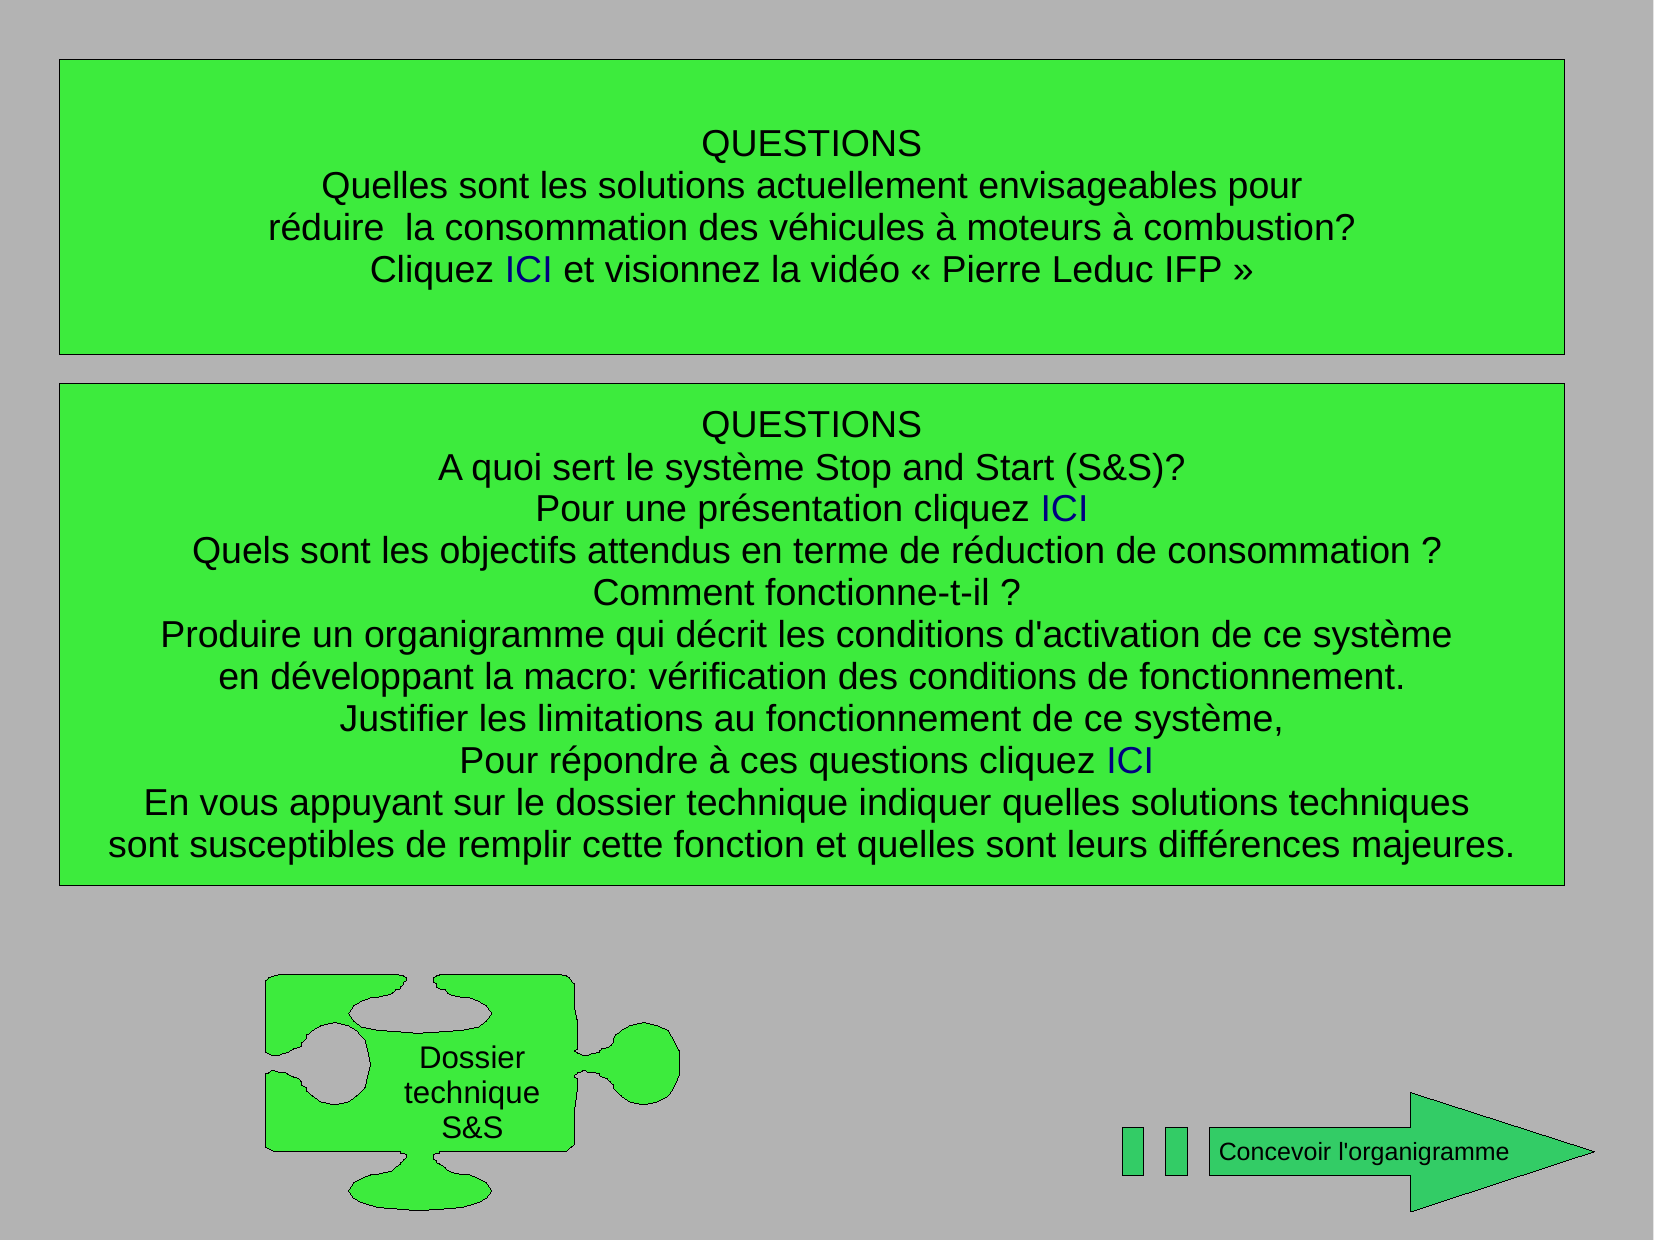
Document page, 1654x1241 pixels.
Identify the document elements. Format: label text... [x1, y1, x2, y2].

text_box QUESTIONS A quoi sert le système Stop and Start (S&S)? Pour une présentation cliquez ICI Quels sont les objectifs attendus en terme de réduction de consommation ? Comment fonctionne-t-il ? Produire un organigramme qui décrit les conditions d'activation de ce système en développant la macro: vérification des conditions de fonctionnement. Justifier les limitations au fonctionnement de ce système, Pour répondre à ces questions cliquez ICI En vous appuyant sur le dossier technique indiquer quelles solutions techniques sont susceptibles de remplir cette fonction et quelles sont leurs différences majeures. [59, 383, 1565, 886]
text_box Concevoir l'organigramme [1165, 1127, 1188, 1176]
text_box Dossier technique S&S [265, 974, 680, 1211]
text_box Concevoir l'organigramme [1122, 1127, 1144, 1176]
text_box Concevoir l'organigramme [1209, 1092, 1595, 1212]
text_box QUESTIONS Quelles sont les solutions actuellement envisageables pour réduire la consommation des véhicules à moteurs à combustion? Cliquez ICI et visionnez la vidéo « Pierre Leduc IFP » [59, 59, 1565, 355]
